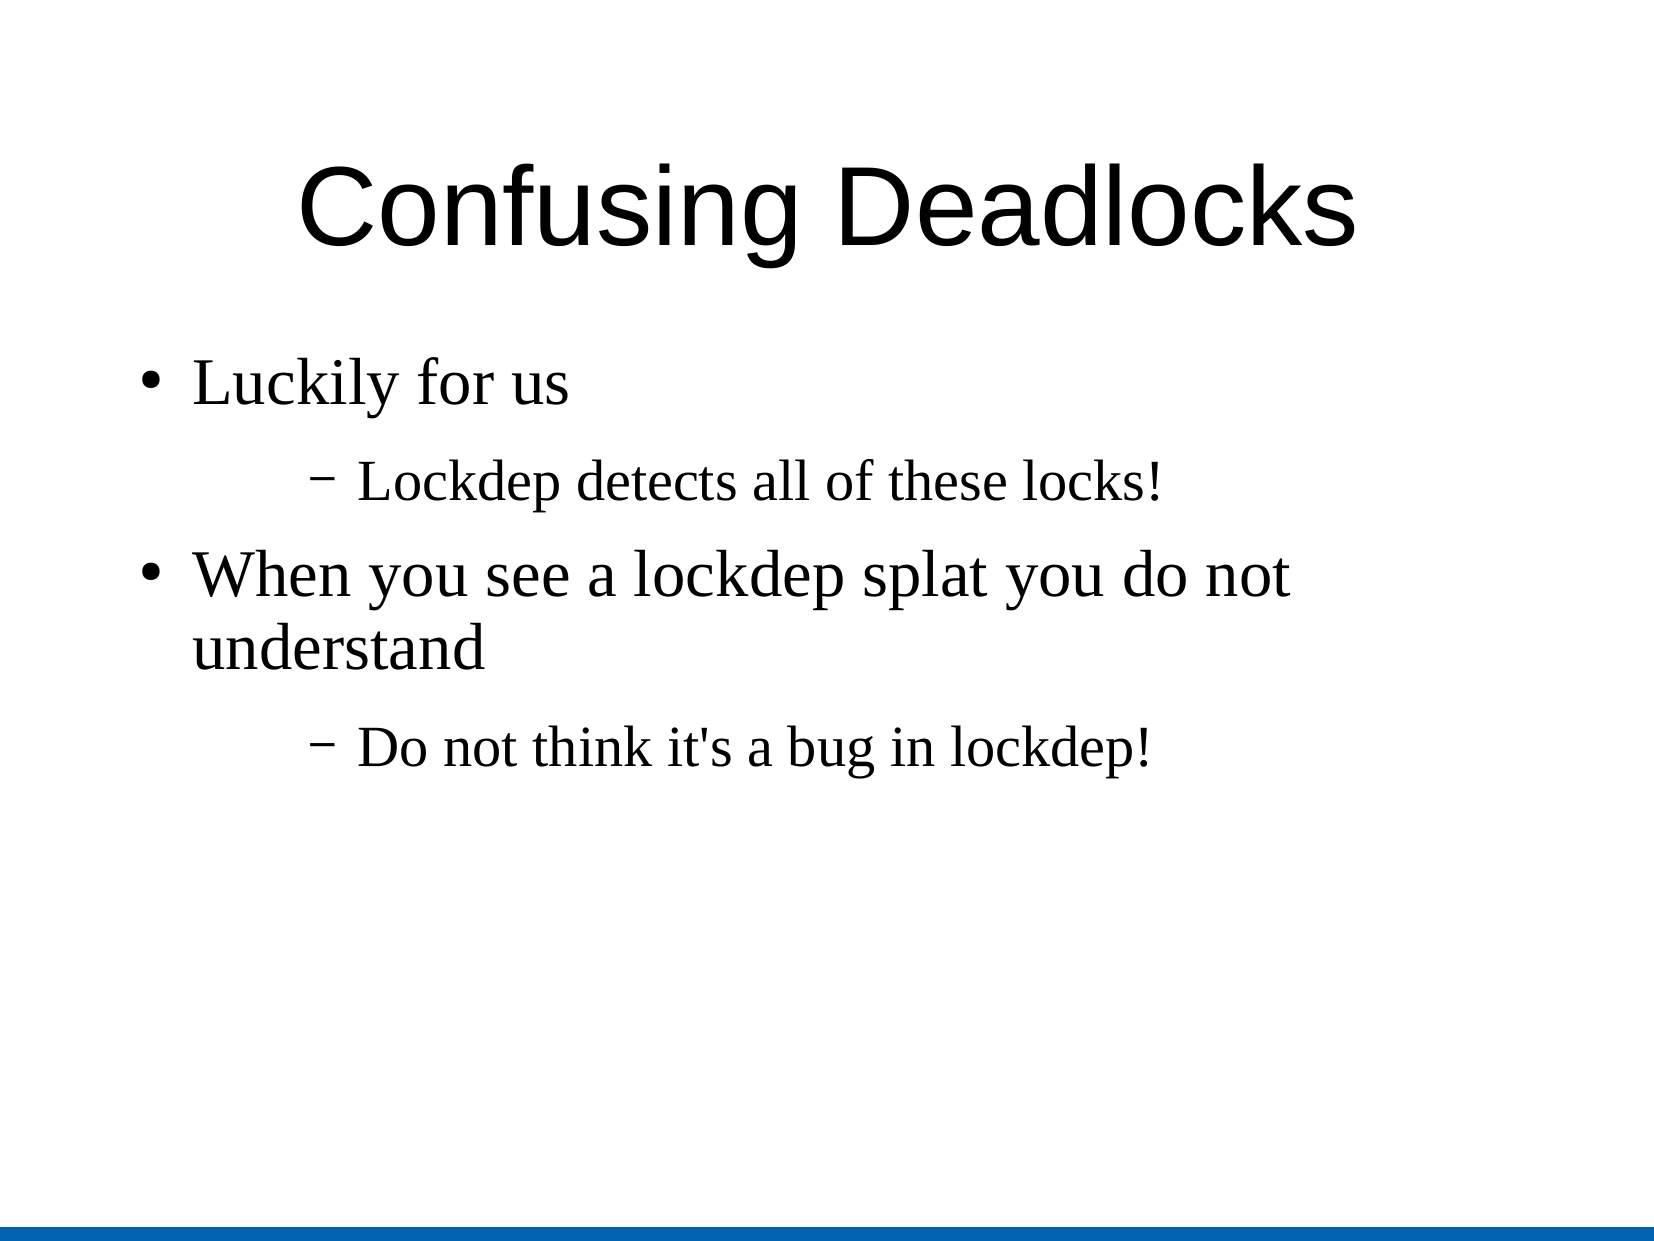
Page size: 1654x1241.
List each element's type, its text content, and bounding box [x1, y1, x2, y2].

title Confusing Deadlocks [121, 102, 1534, 310]
list Luckily for us Lockdep detects all of these locks! When you see a lockdep splat you do not understand Do not think it's a bug in lockdep! [121, 344, 1534, 1112]
